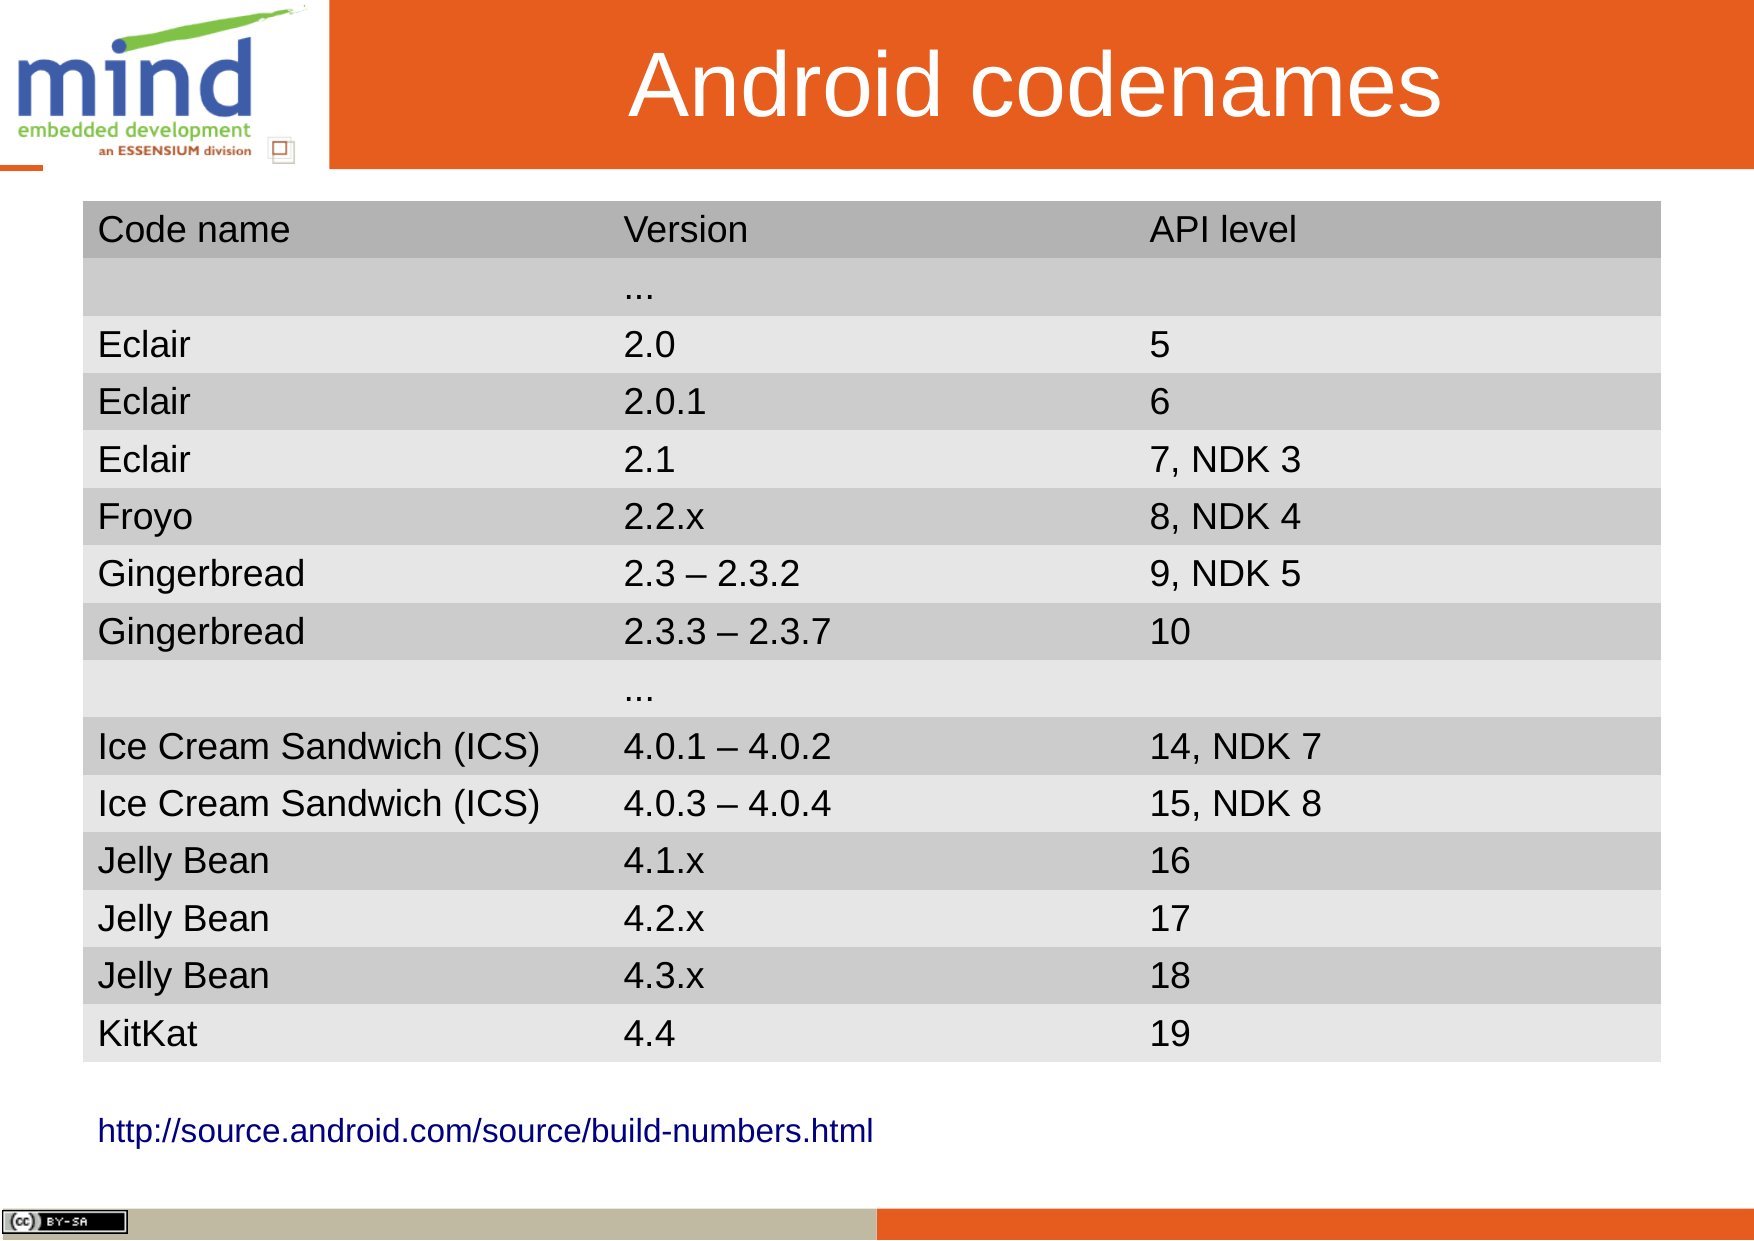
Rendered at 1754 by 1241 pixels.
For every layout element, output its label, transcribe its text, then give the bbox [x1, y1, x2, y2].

table_cell 10 [1135, 603, 1661, 660]
table_cell 2.1 [609, 430, 1135, 488]
table_cell 9, NDK 5 [1135, 545, 1661, 603]
table_cell KitKat [83, 1004, 609, 1062]
table_cell 4.4 [609, 1004, 1135, 1062]
title Android codenames [329, 0, 1744, 170]
table_cell Gingerbread [83, 603, 609, 660]
table_header Version [609, 201, 1135, 258]
picture [2, 1210, 128, 1234]
table_cell [1135, 660, 1661, 717]
table_cell Jelly Bean [83, 890, 609, 947]
picture [5, 5, 322, 164]
table_cell 4.2.x [609, 890, 1135, 947]
table_cell 2.3 – 2.3.2 [609, 545, 1135, 603]
table_cell 5 [1135, 316, 1661, 373]
table_cell [1135, 258, 1661, 316]
table_cell 17 [1135, 890, 1661, 947]
table_cell 2.0 [609, 316, 1135, 373]
table_cell 2.0.1 [609, 373, 1135, 430]
table_cell 4.1.x [609, 832, 1135, 890]
table_cell 8, NDK 4 [1135, 488, 1661, 545]
table_cell 18 [1135, 947, 1661, 1004]
table_cell 19 [1135, 1004, 1661, 1062]
table_cell Ice Cream Sandwich (ICS) [83, 775, 609, 832]
table_cell 7, NDK 3 [1135, 430, 1661, 488]
table_header Code name [83, 201, 609, 258]
table_cell 2.2.x [609, 488, 1135, 545]
table_cell Eclair [83, 316, 609, 373]
table_cell 2.3.3 – 2.3.7 [609, 603, 1135, 660]
table_cell Eclair [83, 430, 609, 488]
table_header API level [1135, 201, 1661, 258]
table_cell ... [609, 258, 1135, 316]
table_cell Gingerbread [83, 545, 609, 603]
table_cell 6 [1135, 373, 1661, 430]
table_cell 15, NDK 8 [1135, 775, 1661, 832]
table_cell Eclair [83, 373, 609, 430]
table_cell [83, 660, 609, 717]
table_cell 16 [1135, 832, 1661, 890]
table_cell 4.0.1 – 4.0.2 [609, 717, 1135, 775]
table_cell 4.0.3 – 4.0.4 [609, 775, 1135, 832]
table_cell Ice Cream Sandwich (ICS) [83, 717, 609, 775]
table_cell [83, 258, 609, 316]
table_cell ... [609, 660, 1135, 717]
table_cell 14, NDK 7 [1135, 717, 1661, 775]
table_cell Jelly Bean [83, 947, 609, 1004]
table_cell 4.3.x [609, 947, 1135, 1004]
text_box http://source.android.com/source/build-numbers.html [83, 1105, 891, 1158]
table_cell Froyo [83, 488, 609, 545]
table_cell Jelly Bean [83, 832, 609, 890]
